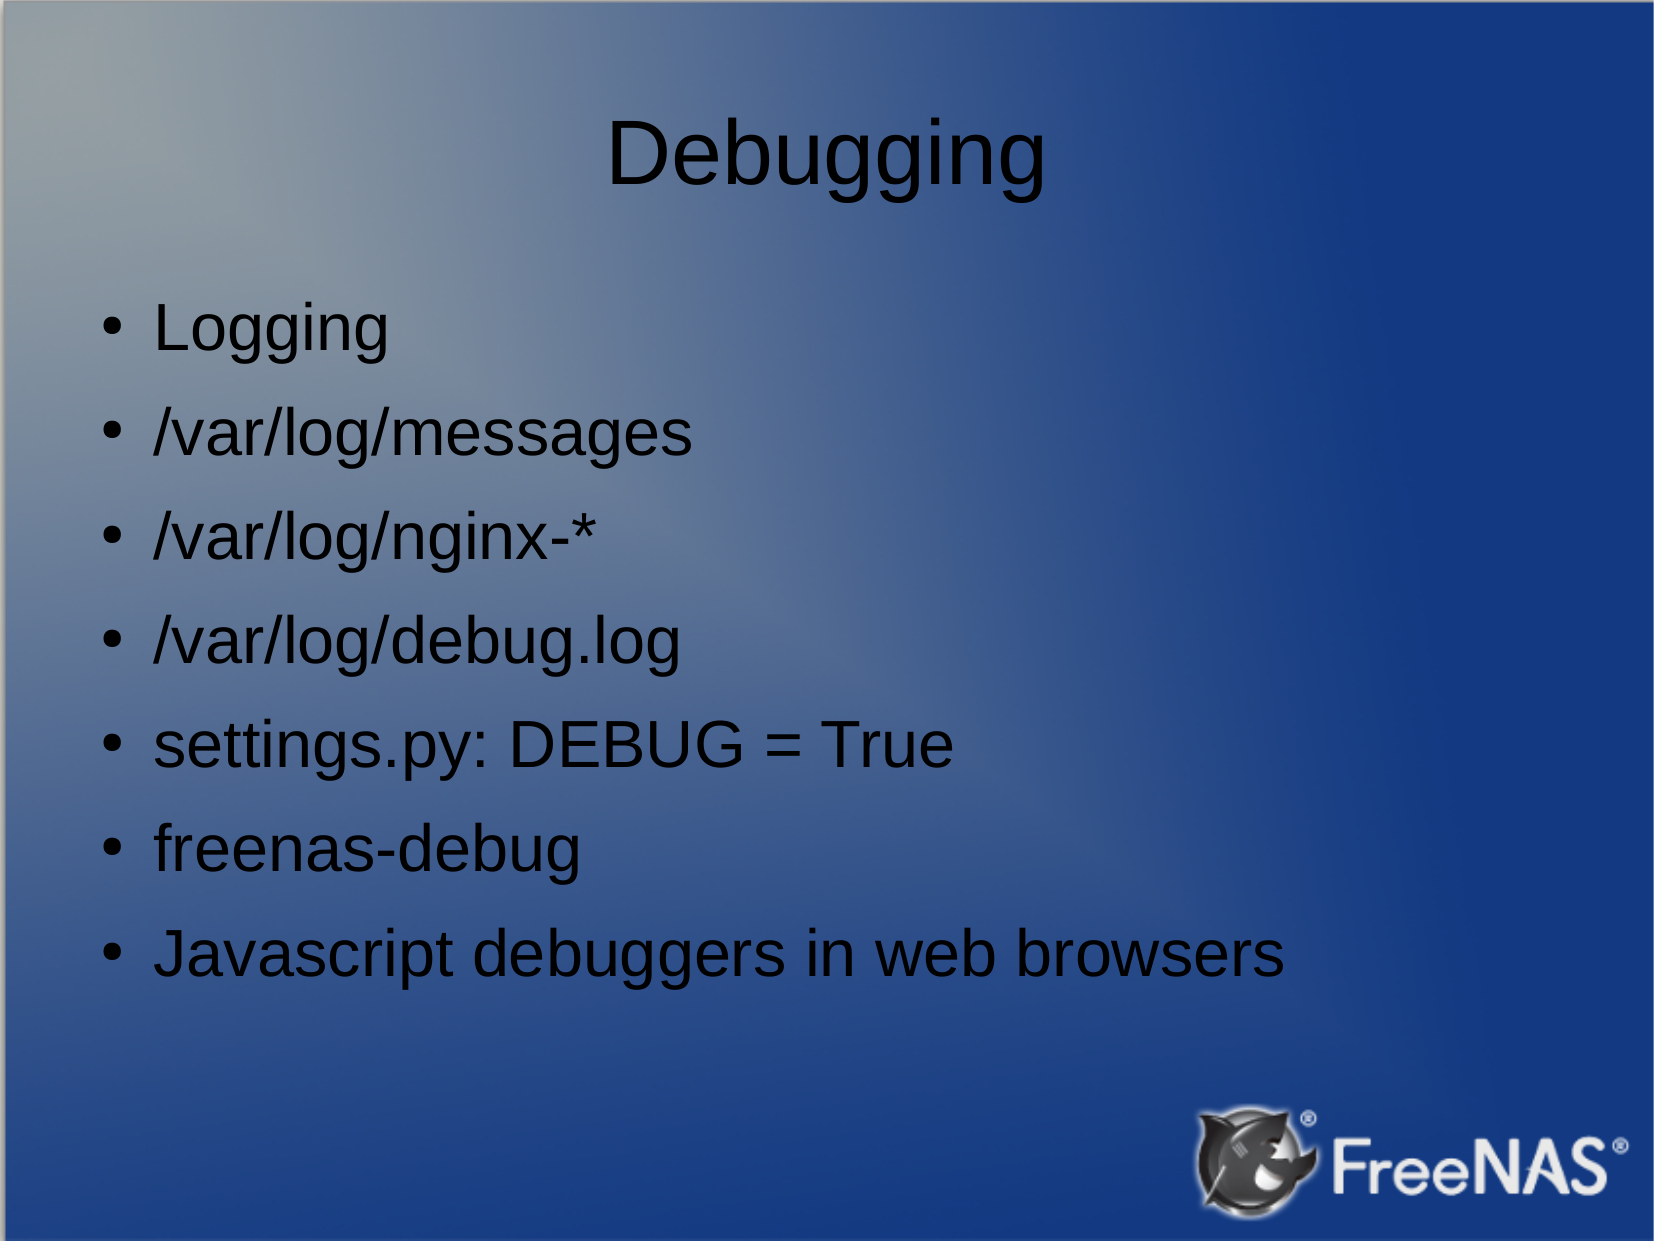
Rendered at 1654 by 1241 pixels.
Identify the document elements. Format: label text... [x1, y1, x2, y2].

picture [0, 0, 1654, 1241]
title Debugging [82, 49, 1571, 257]
list Logging /var/log/messages /var/log/nginx-* /var/log/debug.log settings.py: DEBUG = True freenas-debug Javascript debuggers in web browsers [82, 290, 1571, 1010]
